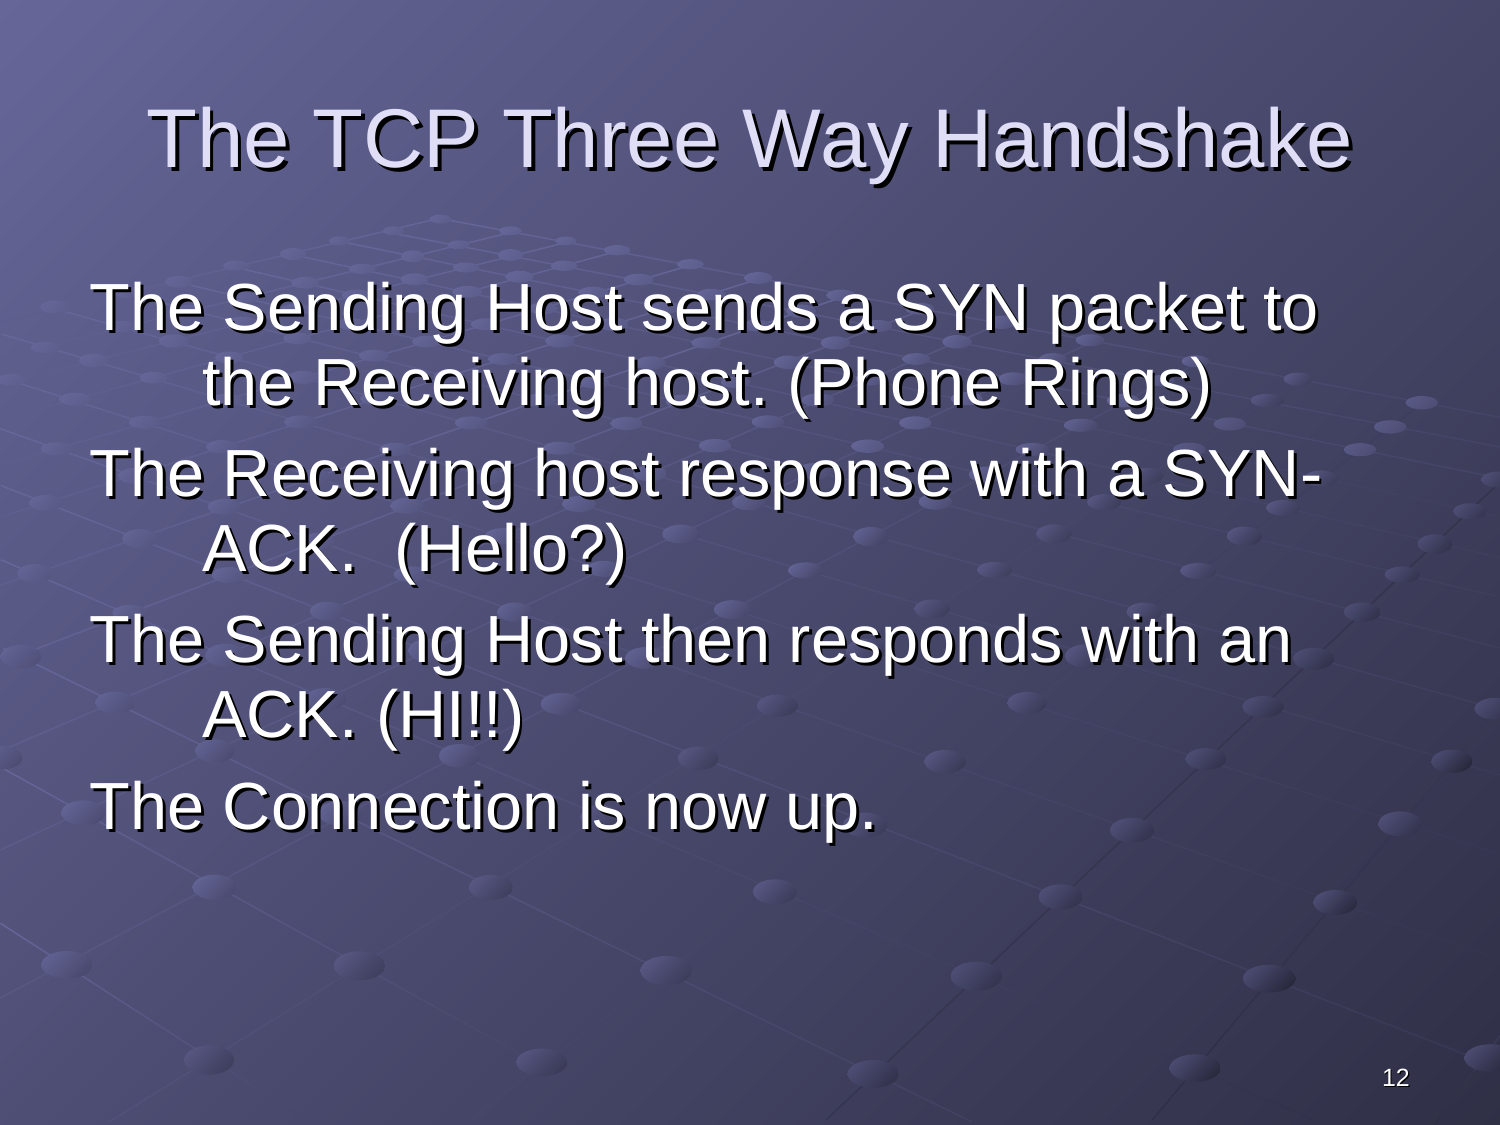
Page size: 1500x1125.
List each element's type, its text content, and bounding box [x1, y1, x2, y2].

title The TCP Three Way Handshake [75, 45, 1426, 233]
list The Sending Host sends a SYN packet to the Receiving host. (Phone Rings) The Receiving host response with a SYN-ACK. (Hello?) The Sending Host then responds with an ACK. (HI!!) The Connection is now up. [75, 262, 1426, 1007]
